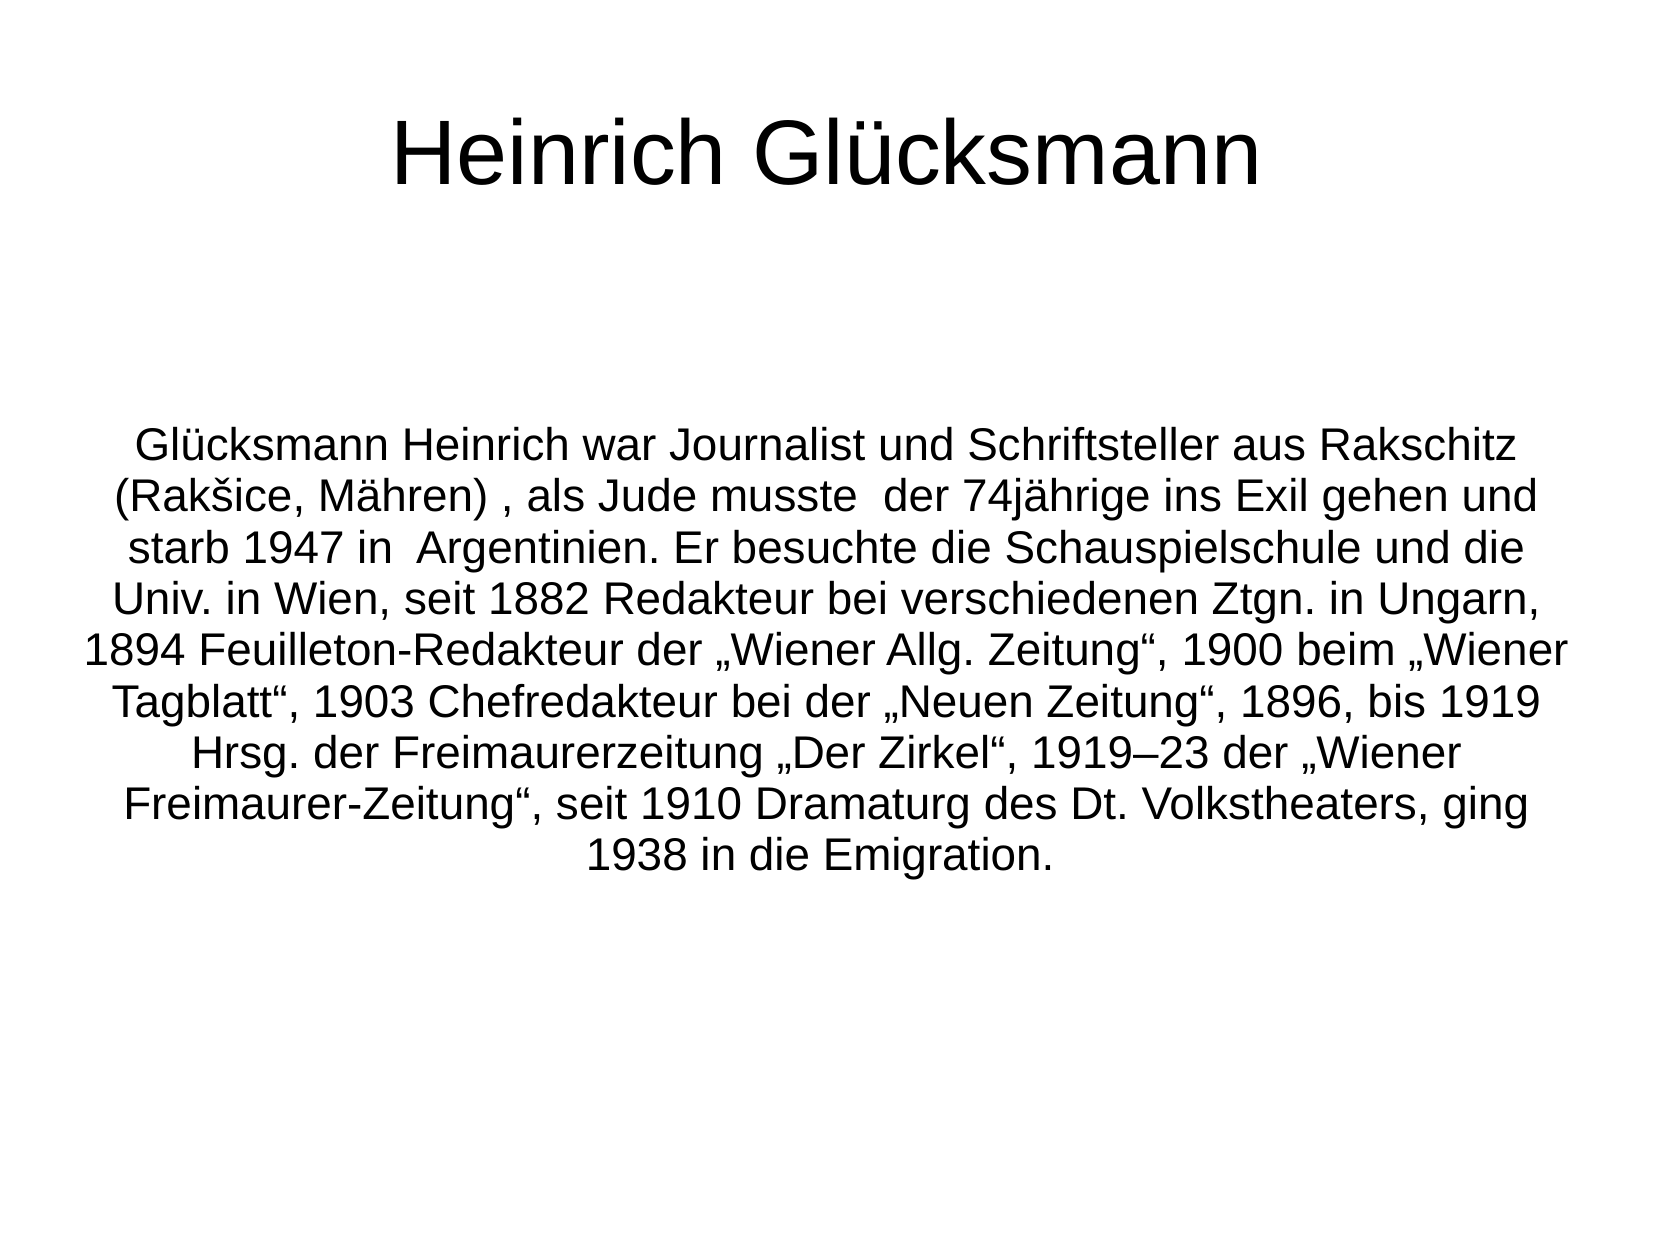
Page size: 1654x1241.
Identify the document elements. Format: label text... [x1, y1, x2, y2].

title Heinrich Glücksmann [82, 49, 1571, 257]
subtitle Glücksmann Heinrich war Journalist und Schriftsteller aus Rakschitz (Rakšice, Mähren) , als Jude musste der 74jährige ins Exil gehen und starb 1947 in Argentinien. Er besuchte die Schauspielschule und die Univ. in Wien, seit 1882 Redakteur bei verschiedenen Ztgn. in Ungarn, 1894 Feuilleton-Redakteur der „Wiener Allg. Zeitung“, 1900 beim „Wiener Tagblatt“, 1903 Chefredakteur bei der „Neuen Zeitung“, 1896, bis 1919 Hrsg. der Freimaurerzeitung „Der Zirkel“, 1919–23 der „Wiener Freimaurer-Zeitung“, seit 1910 Dramaturg des Dt. Volkstheaters, ging 1938 in die Emigration. [82, 290, 1571, 1010]
